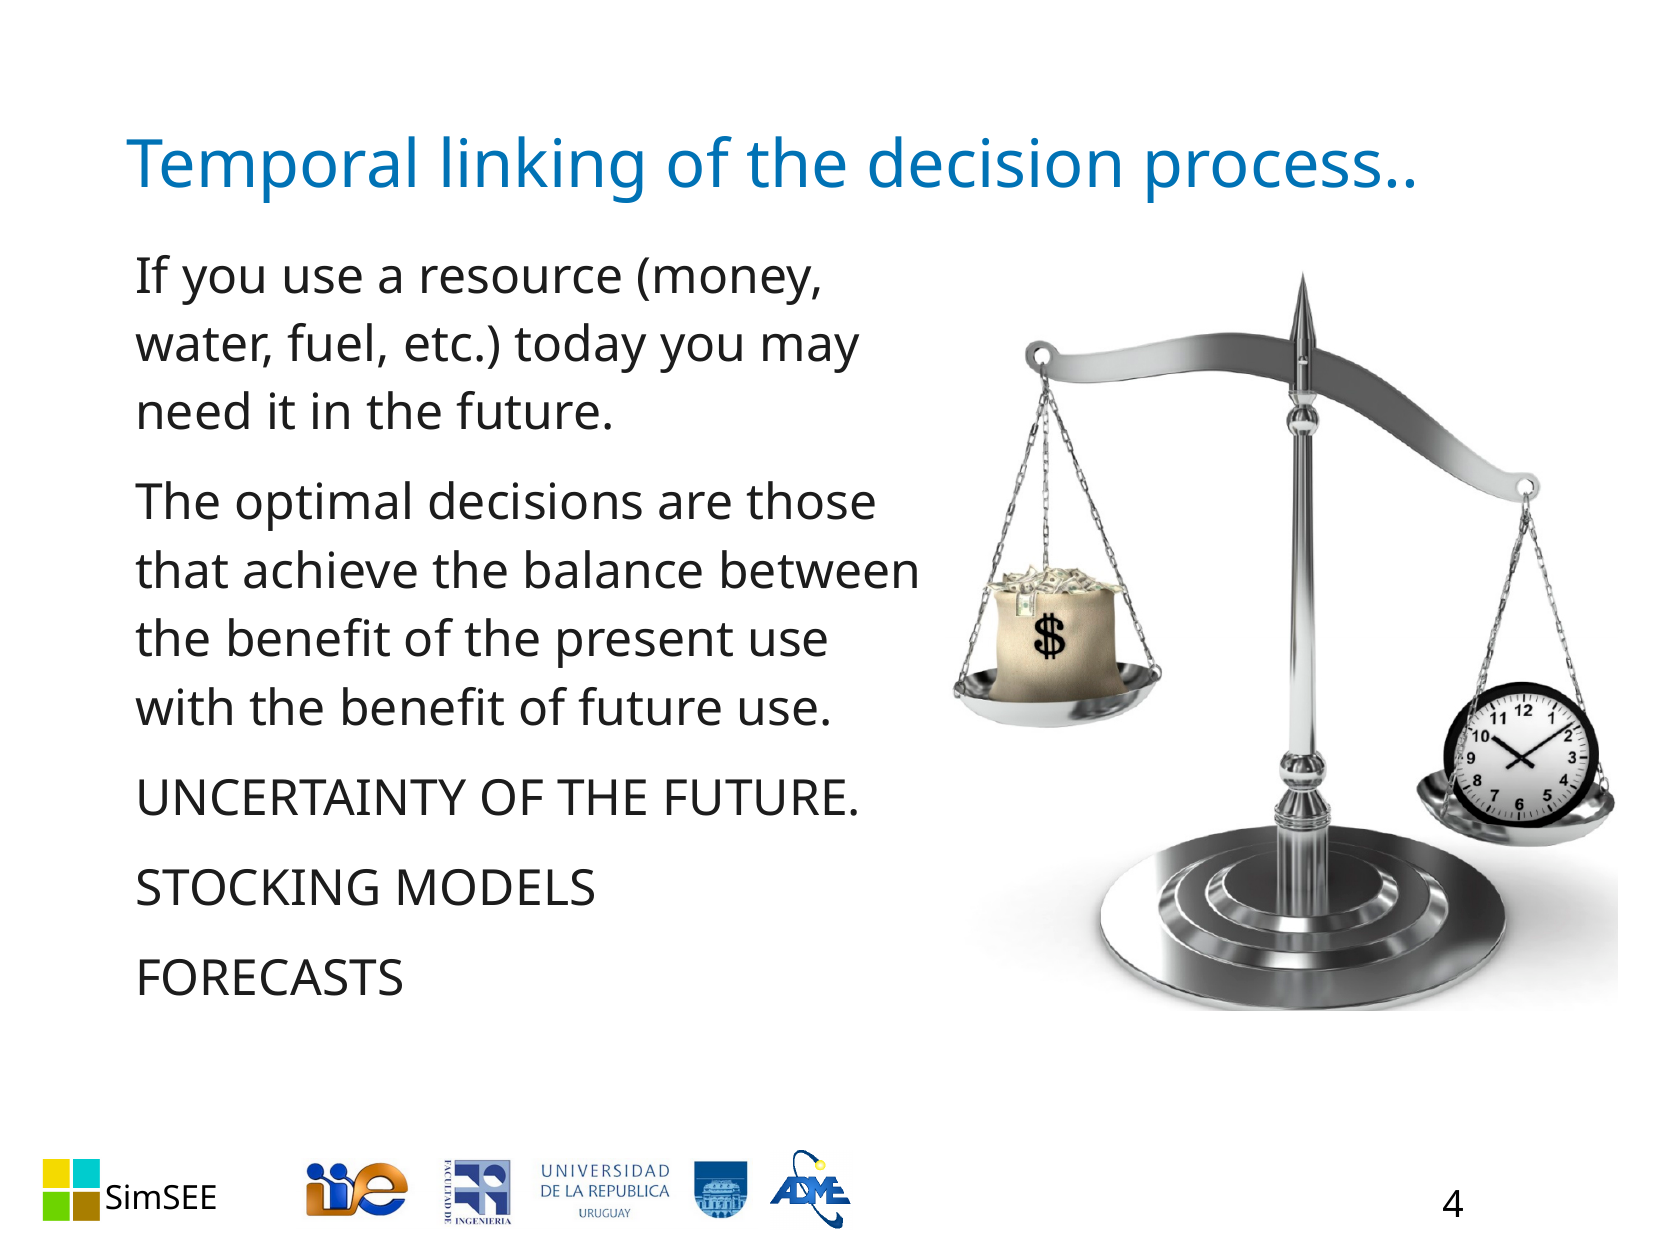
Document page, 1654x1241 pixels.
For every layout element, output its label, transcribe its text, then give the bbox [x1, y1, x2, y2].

picture [296, 1154, 753, 1229]
picture [770, 1150, 853, 1230]
title Temporal linking of the decision process.. [120, 58, 1532, 207]
picture [945, 269, 1618, 1011]
list If you use a resource (money, water, fuel, etc.) today you may need it in the future. The optimal decisions are those that achieve the balance between the benefit of the present use with the benefit of future use. UNCERTAINTY OF THE FUTURE. STOCKING MODELS FORECASTS [135, 240, 931, 1081]
picture [41, 1157, 102, 1223]
